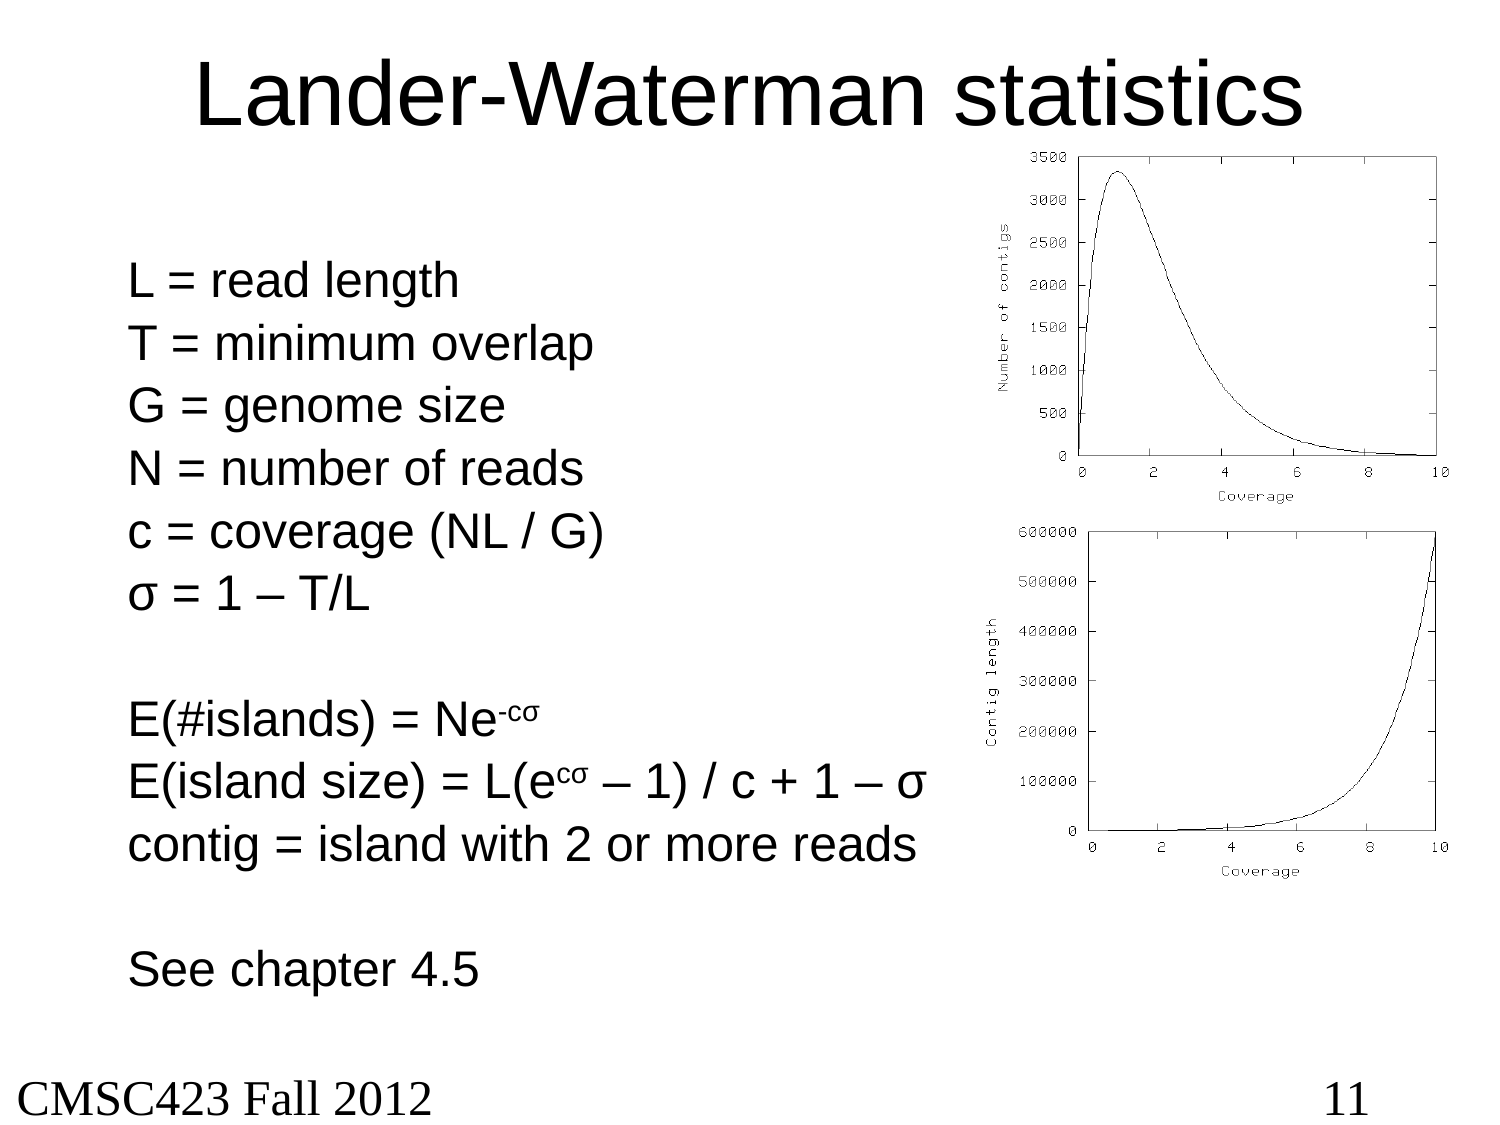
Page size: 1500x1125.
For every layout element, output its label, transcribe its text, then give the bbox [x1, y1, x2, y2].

list L = read length T = minimum overlap G = genome size N = number of reads c = coverage (NL / G) σ = 1 – T/L E(#islands) = Ne-cσ E(island size) = L(ecσ – 1) / c + 1 – σ contig = island with 2 or more reads See chapter 4.5 [112, 249, 1388, 1010]
title Lander-Waterman statistics [112, 0, 1388, 188]
picture [987, 137, 1463, 504]
picture [1388, 512, 1463, 879]
